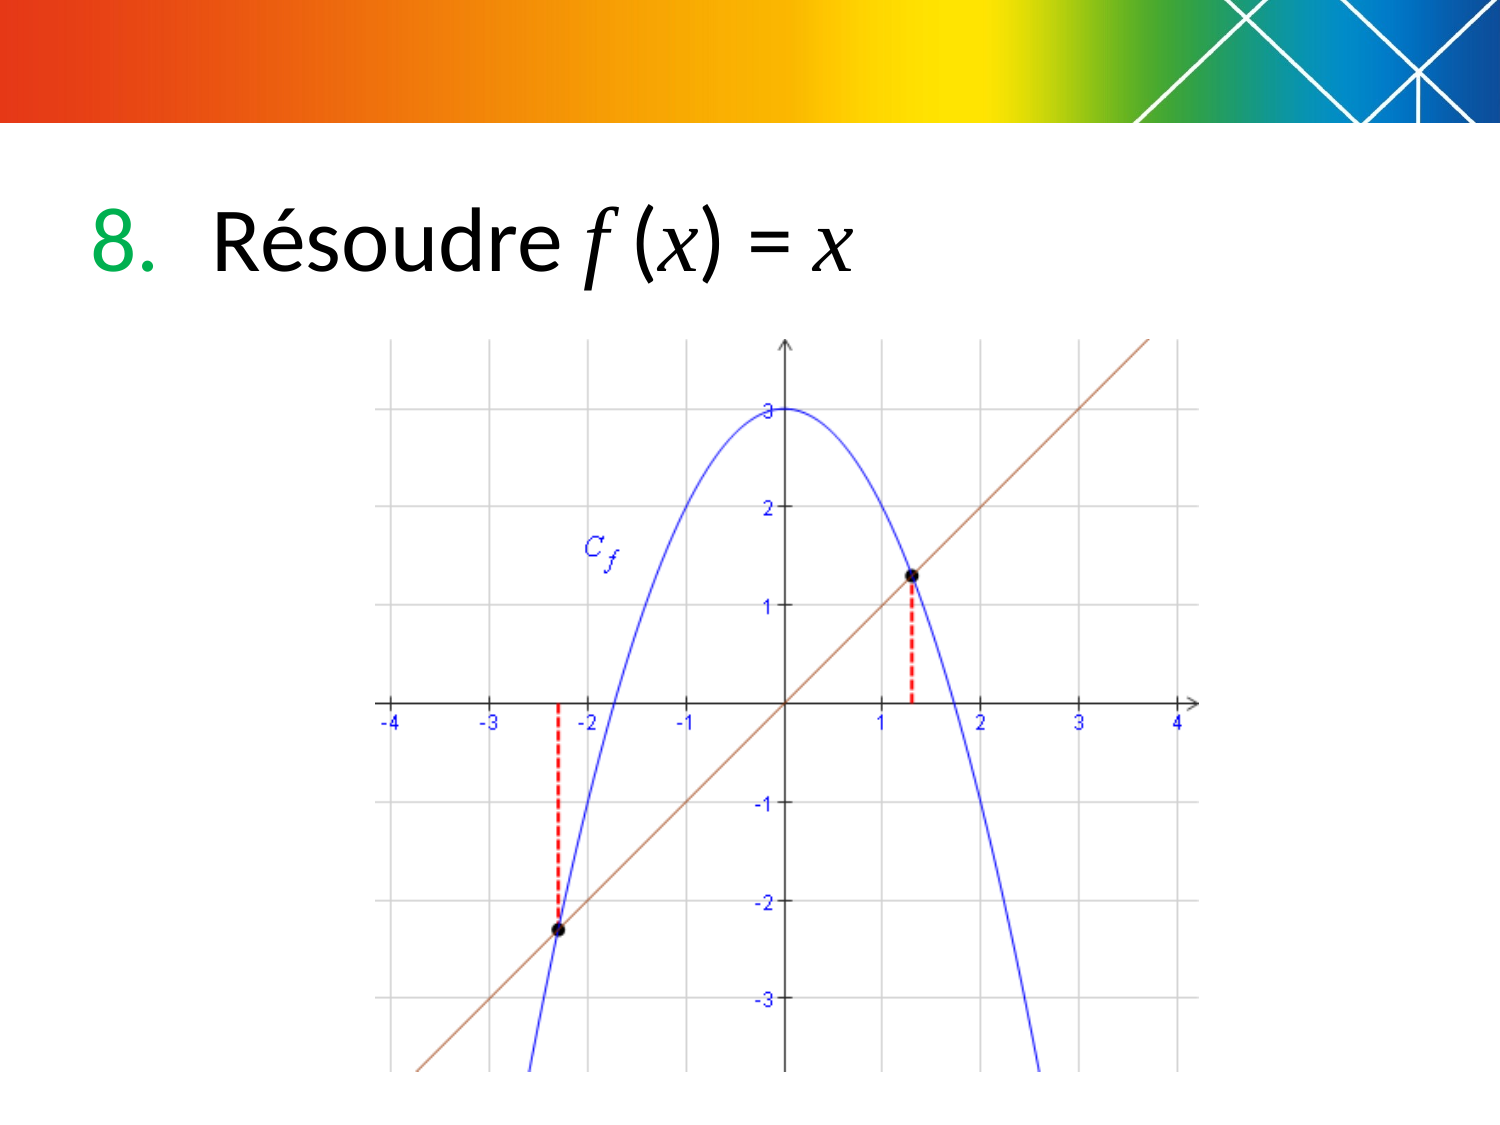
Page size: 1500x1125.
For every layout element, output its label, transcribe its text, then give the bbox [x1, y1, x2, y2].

picture [1340, 0, 1500, 123]
picture [375, 339, 1199, 1072]
picture [0, 0, 1359, 123]
title Résoudre f (x) = x [75, 163, 1426, 305]
